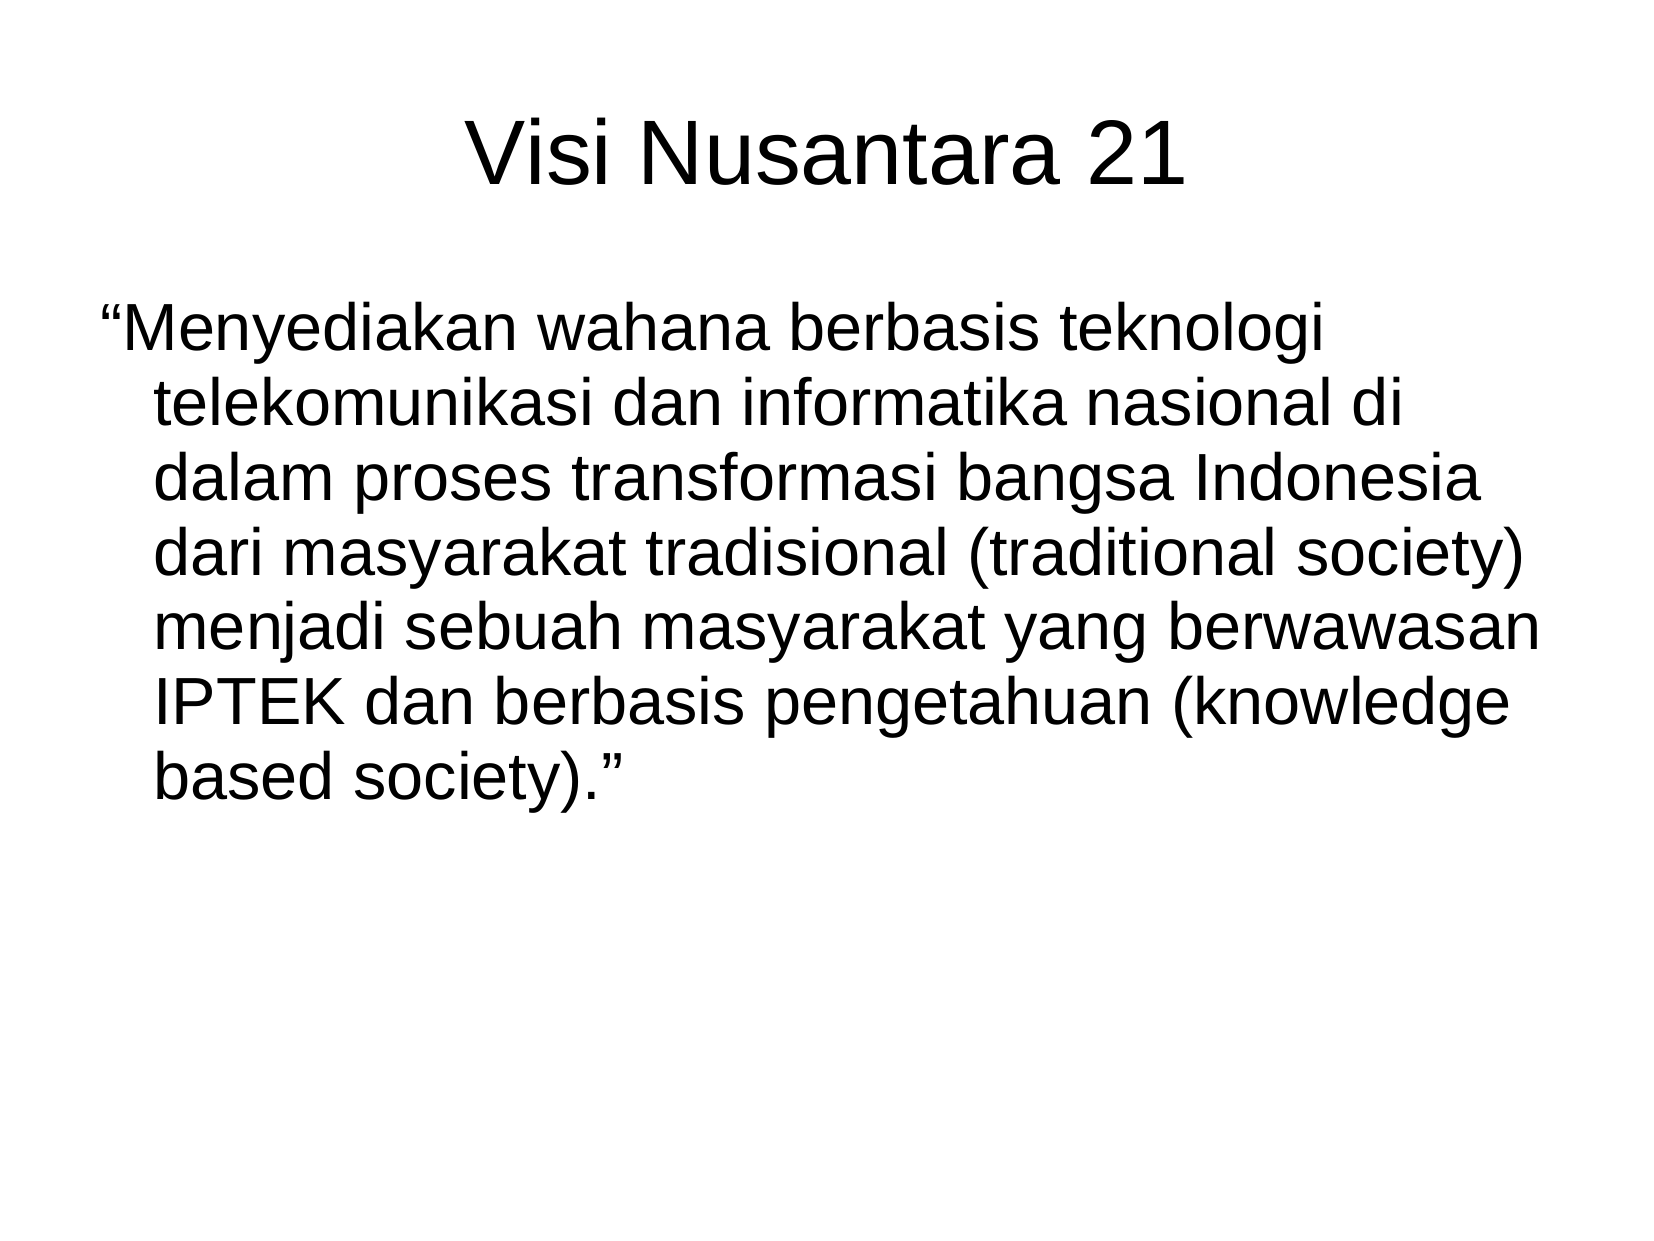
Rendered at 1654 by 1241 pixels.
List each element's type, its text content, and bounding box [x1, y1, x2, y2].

title Visi Nusantara 21 [82, 56, 1571, 250]
list “Menyediakan wahana berbasis teknologi telekomunikasi dan informatika nasional di dalam proses transformasi bangsa Indonesia dari masyarakat tradisional (traditional society) menjadi sebuah masyarakat yang berwawasan IPTEK dan berbasis pengetahuan (knowledge based society).” [82, 290, 1571, 1094]
